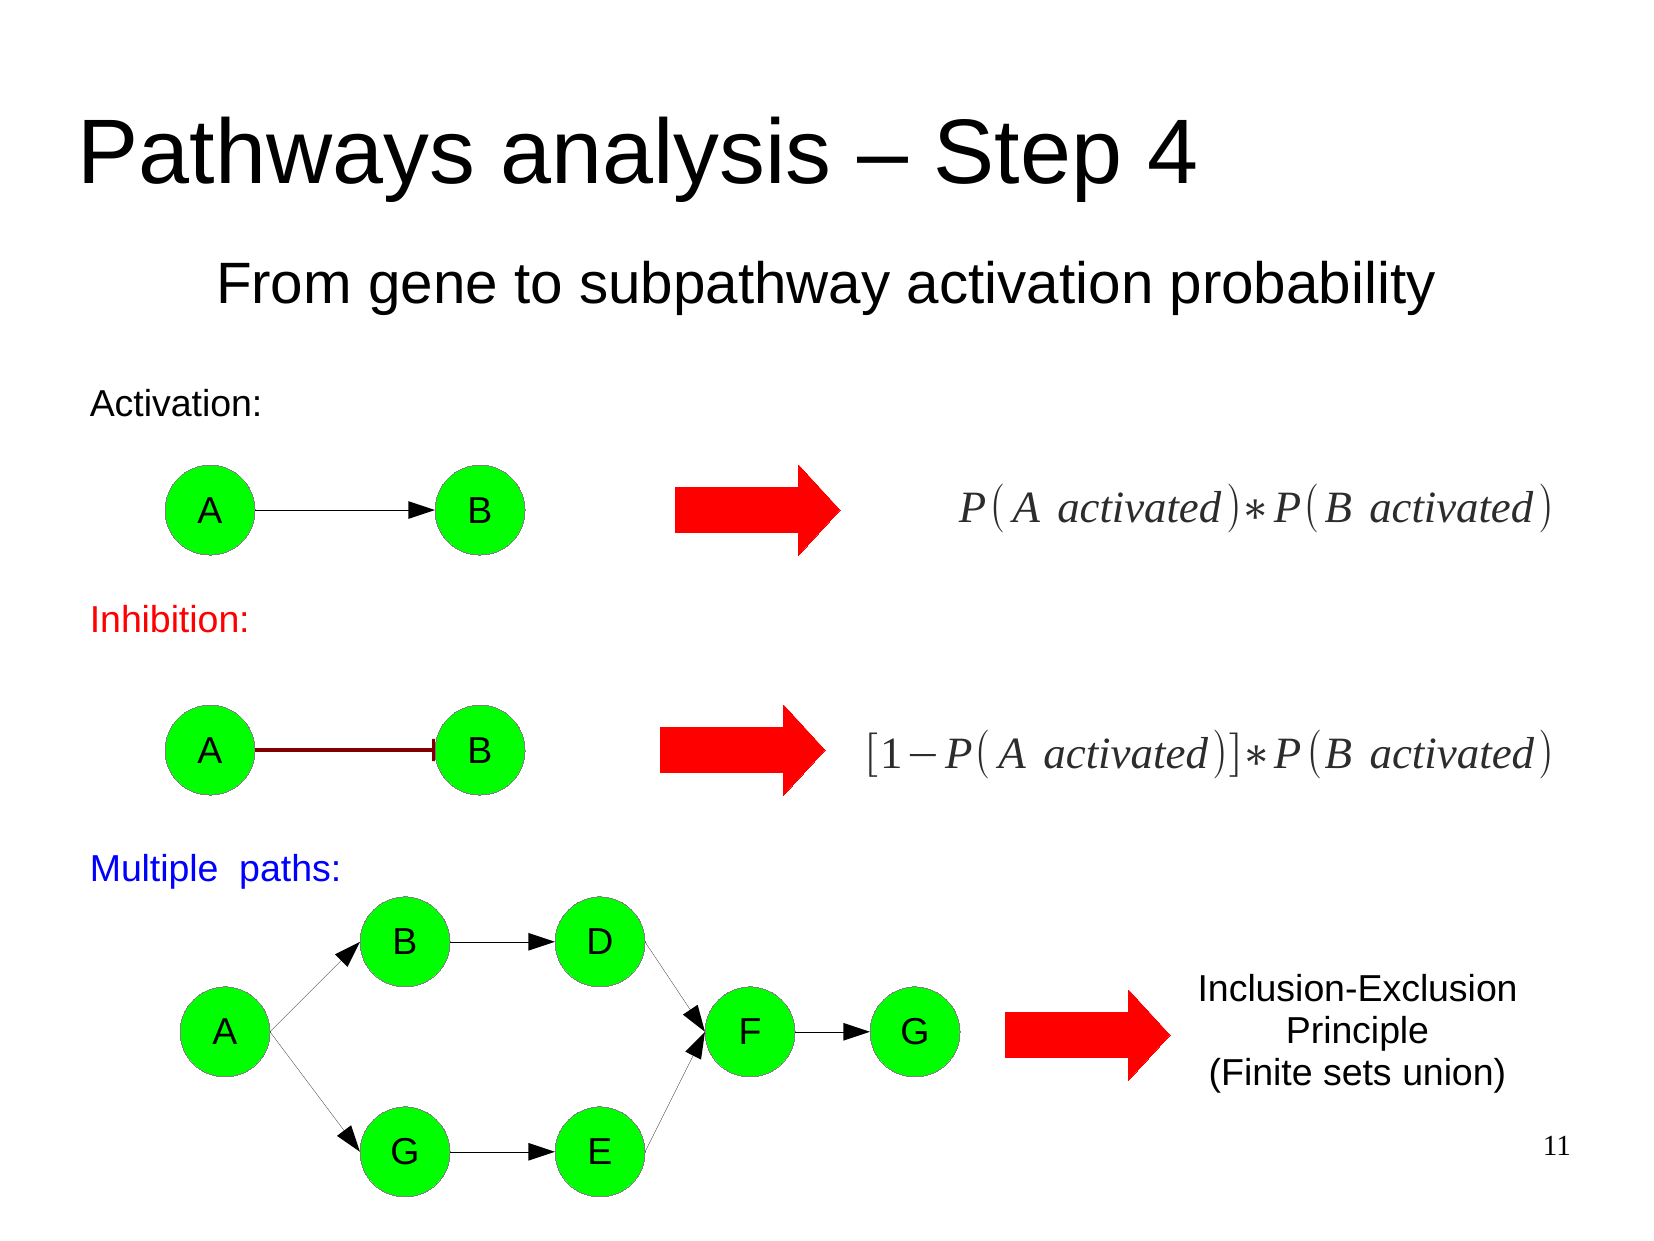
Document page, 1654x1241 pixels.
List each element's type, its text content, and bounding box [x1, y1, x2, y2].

text_box F [705, 986, 796, 1077]
text_box B [435, 465, 526, 556]
text_box G [360, 1106, 451, 1197]
text_box B [436, 705, 526, 796]
chart [945, 480, 1564, 534]
text_box Inhibition: [75, 591, 331, 649]
chart [855, 726, 1565, 781]
text_box E [555, 1106, 646, 1197]
text_box Activation: [75, 375, 331, 432]
text_box [660, 705, 826, 796]
text_box From gene to subpathway activation probability [0, 240, 1654, 326]
text_box [675, 465, 841, 556]
text_box A [165, 465, 256, 556]
text_box Pathways analysis – Step 4 [60, 90, 1576, 214]
text_box [1005, 990, 1171, 1081]
text_box A [165, 705, 255, 796]
text_box D [555, 896, 646, 987]
text_box A [180, 986, 270, 1077]
text_box Inclusion-Exclusion Principle (Finite sets union) [1170, 960, 1546, 1101]
text_box B [360, 896, 451, 987]
text_box Multiple paths: [75, 840, 376, 897]
text_box G [870, 986, 961, 1077]
